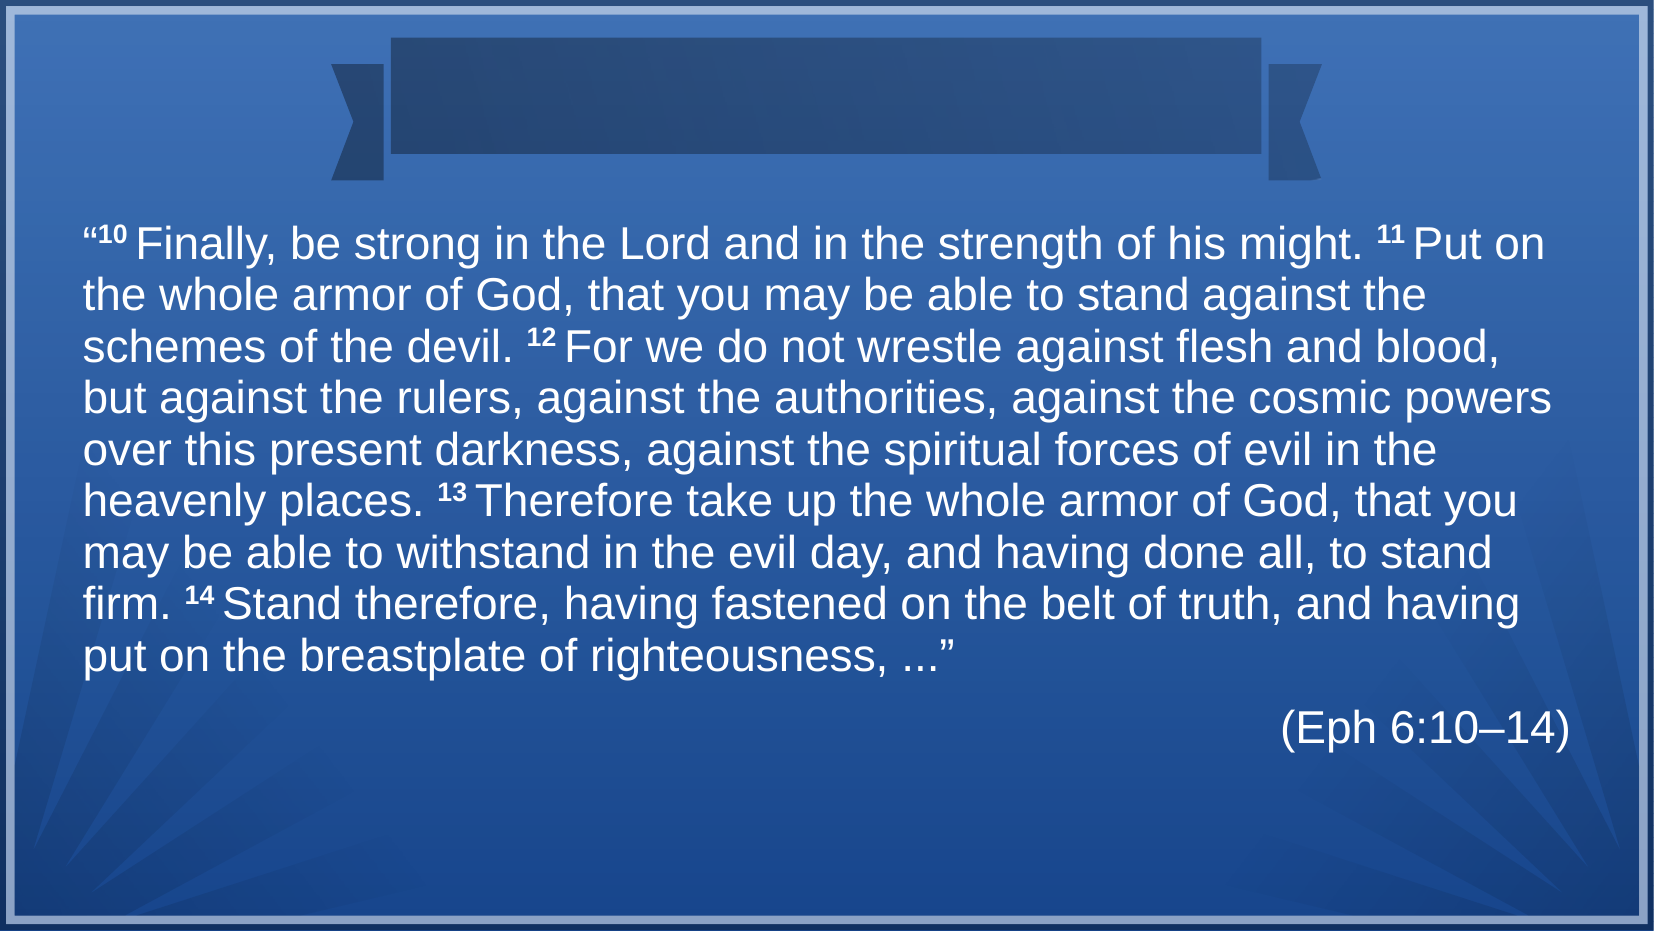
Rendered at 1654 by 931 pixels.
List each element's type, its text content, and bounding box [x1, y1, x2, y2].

list “10 Finally, be strong in the Lord and in the strength of his might. 11 Put on the whole armor of God, that you may be able to stand against the schemes of the devil. 12 For we do not wrestle against flesh and blood, but against the rulers, against the authorities, against the cosmic powers over this present darkness, against the spiritual forces of evil in the heavenly places. 13 Therefore take up the whole armor of God, that you may be able to withstand in the evil day, and having done all, to stand firm. 14 Stand therefore, having fastened on the belt of truth, and having put on the breastplate of righteousness, ...” (Eph 6:10–14) [82, 217, 1571, 758]
